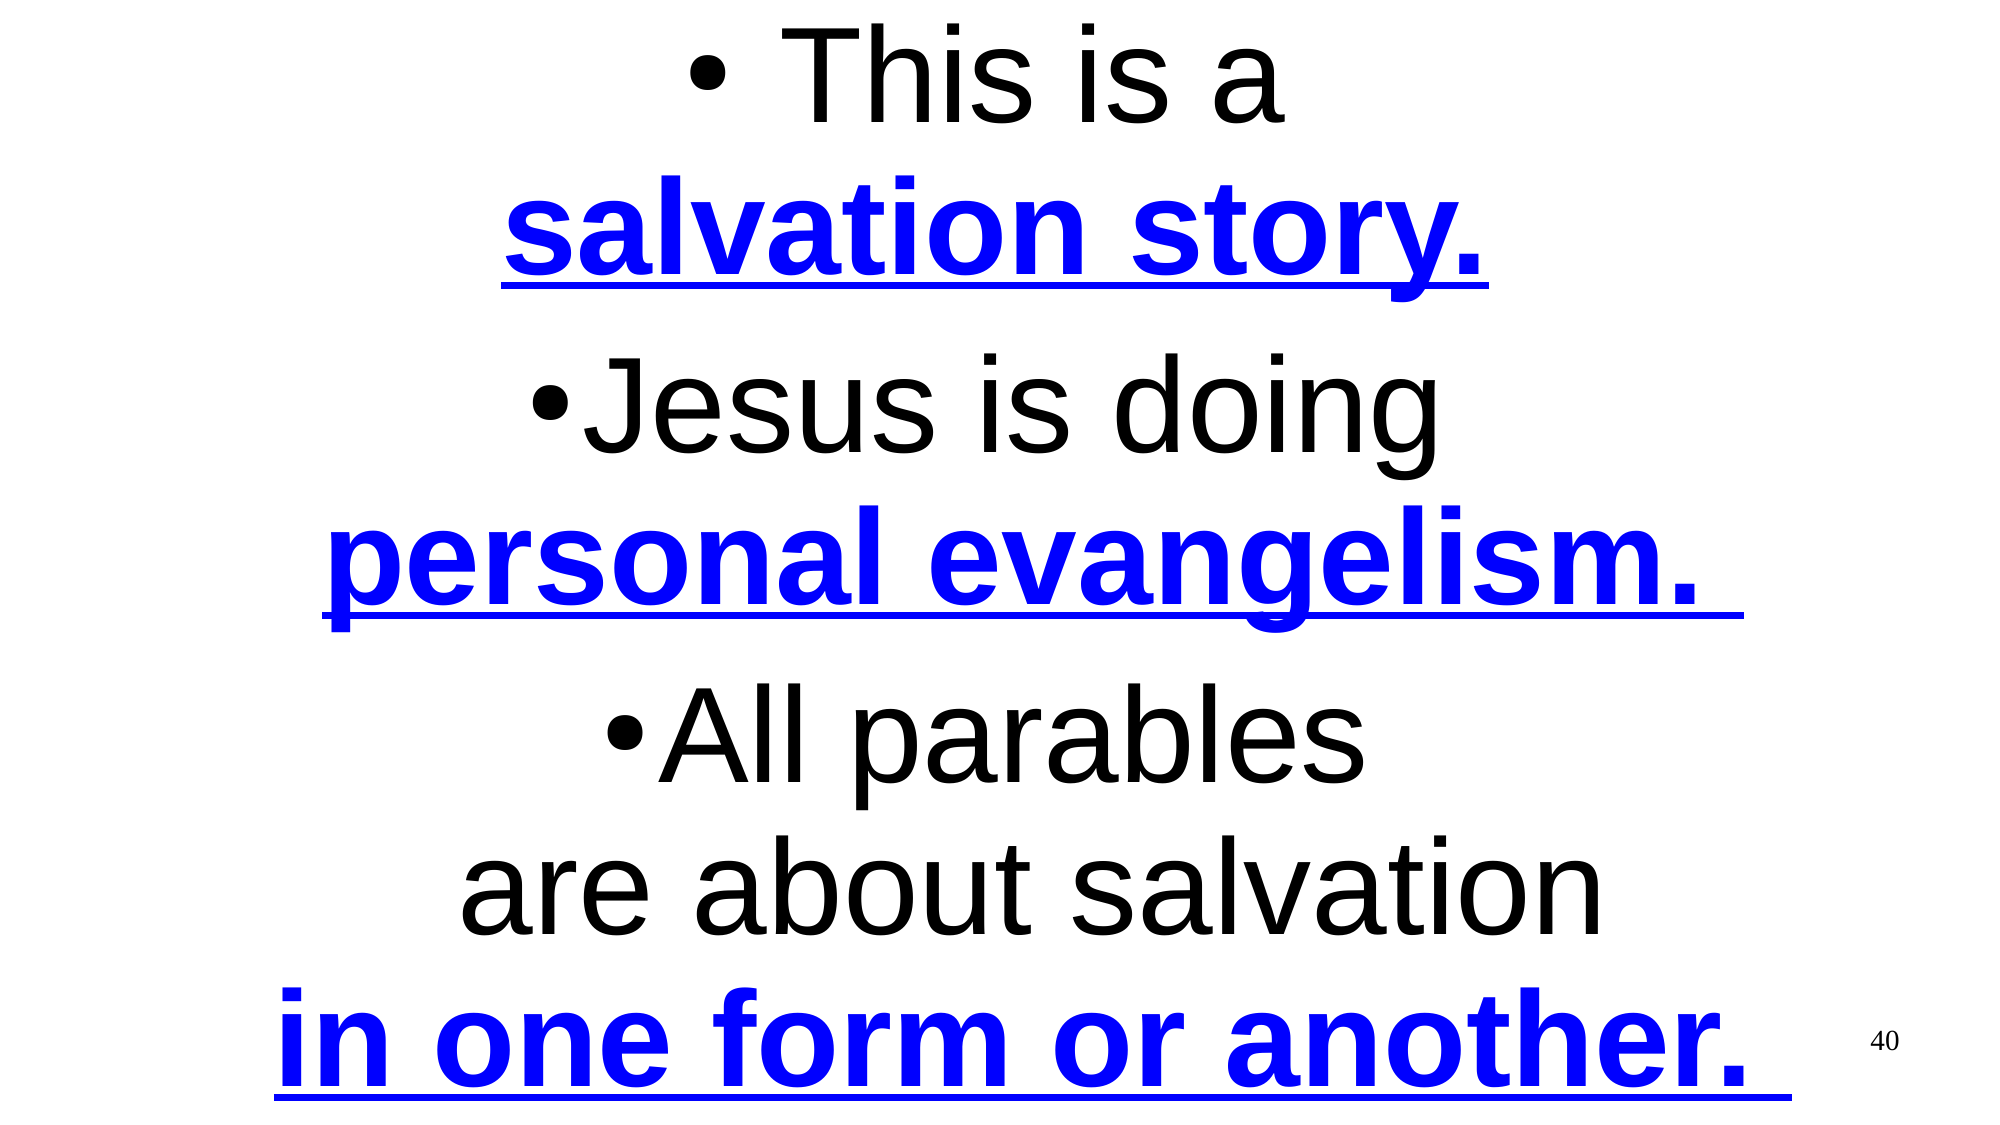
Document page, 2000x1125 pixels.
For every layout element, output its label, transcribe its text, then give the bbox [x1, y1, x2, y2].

list This is a salvation story. Jesus is doing personal evangelism. All parables are about salvation in one form or another. [0, 0, 1996, 1123]
